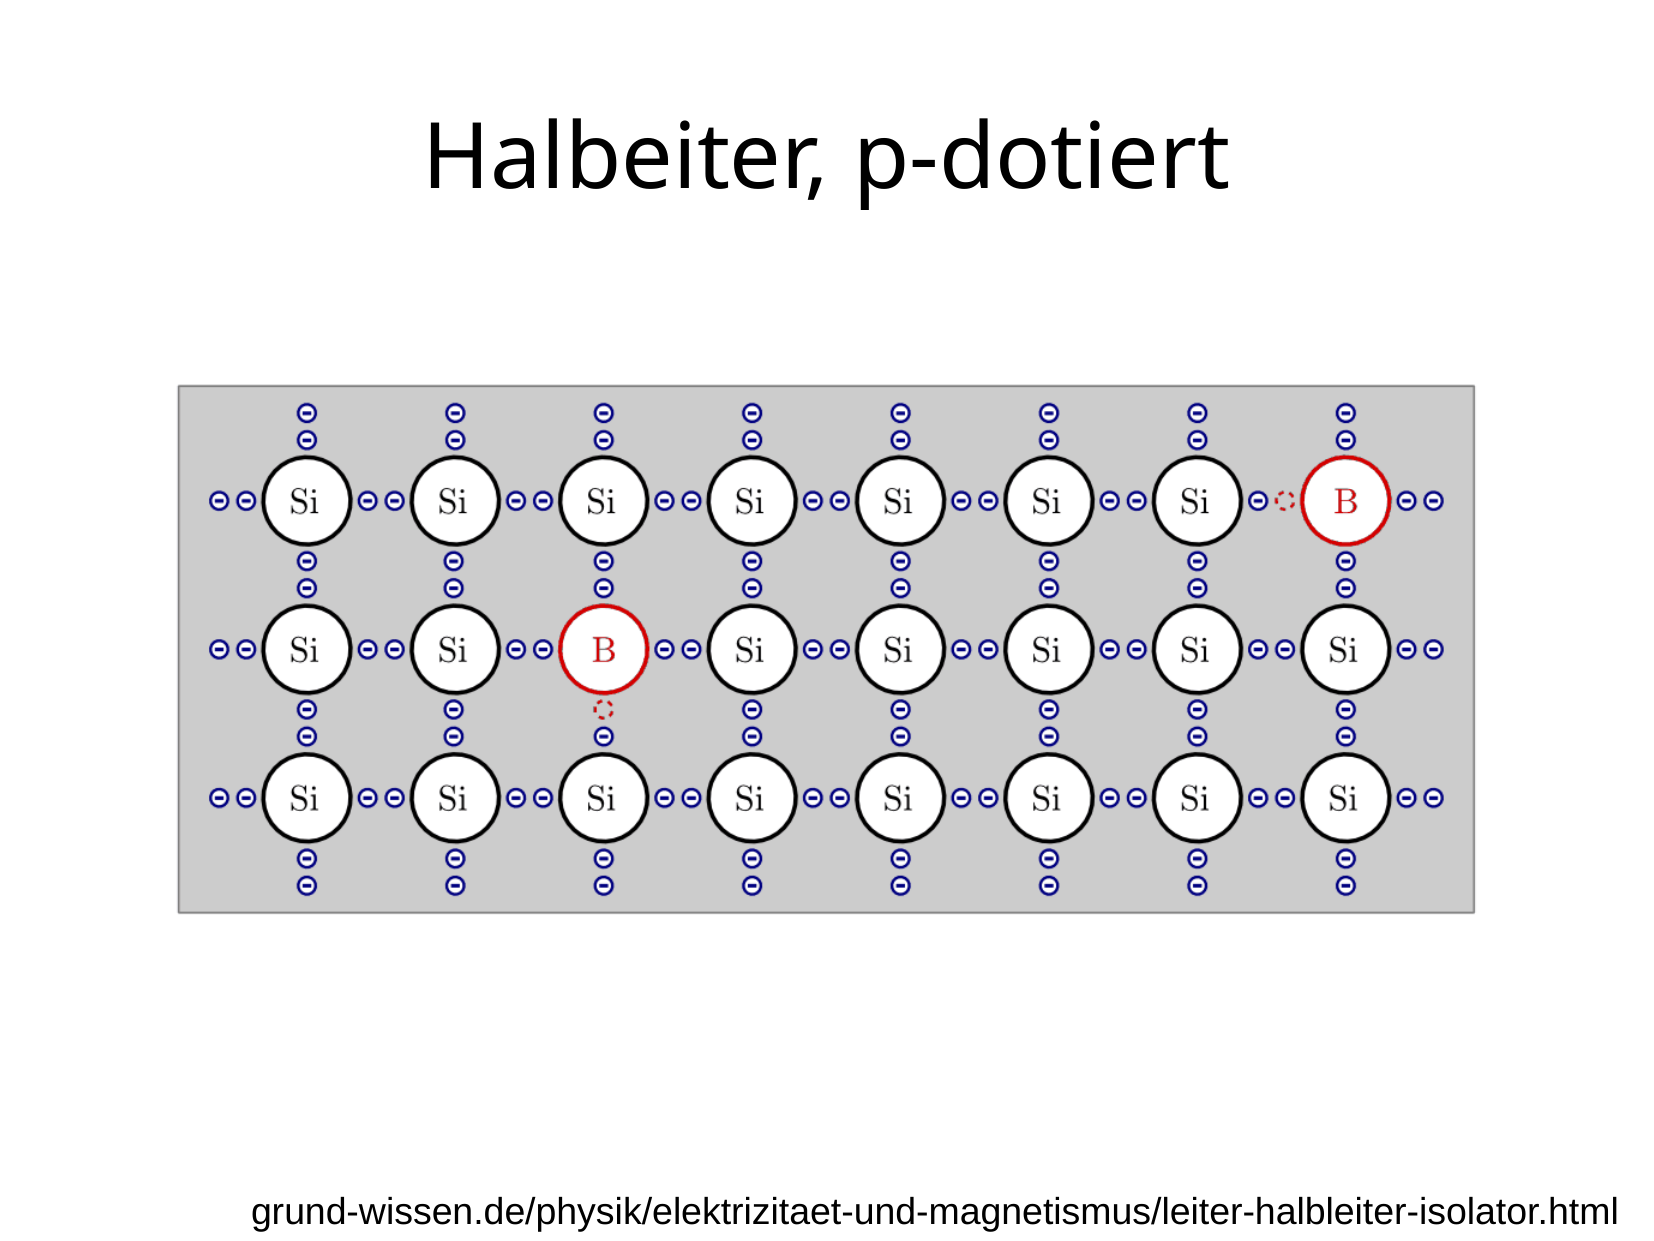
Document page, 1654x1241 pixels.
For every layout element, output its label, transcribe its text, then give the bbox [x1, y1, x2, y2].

picture [82, 320, 1571, 979]
title Halbeiter, p-dotiert [82, 49, 1571, 257]
text_box grund-wissen.de/physik/elektrizitaet-und-magnetismus/leiter-halbleiter-isolator.html [236, 1183, 1654, 1241]
